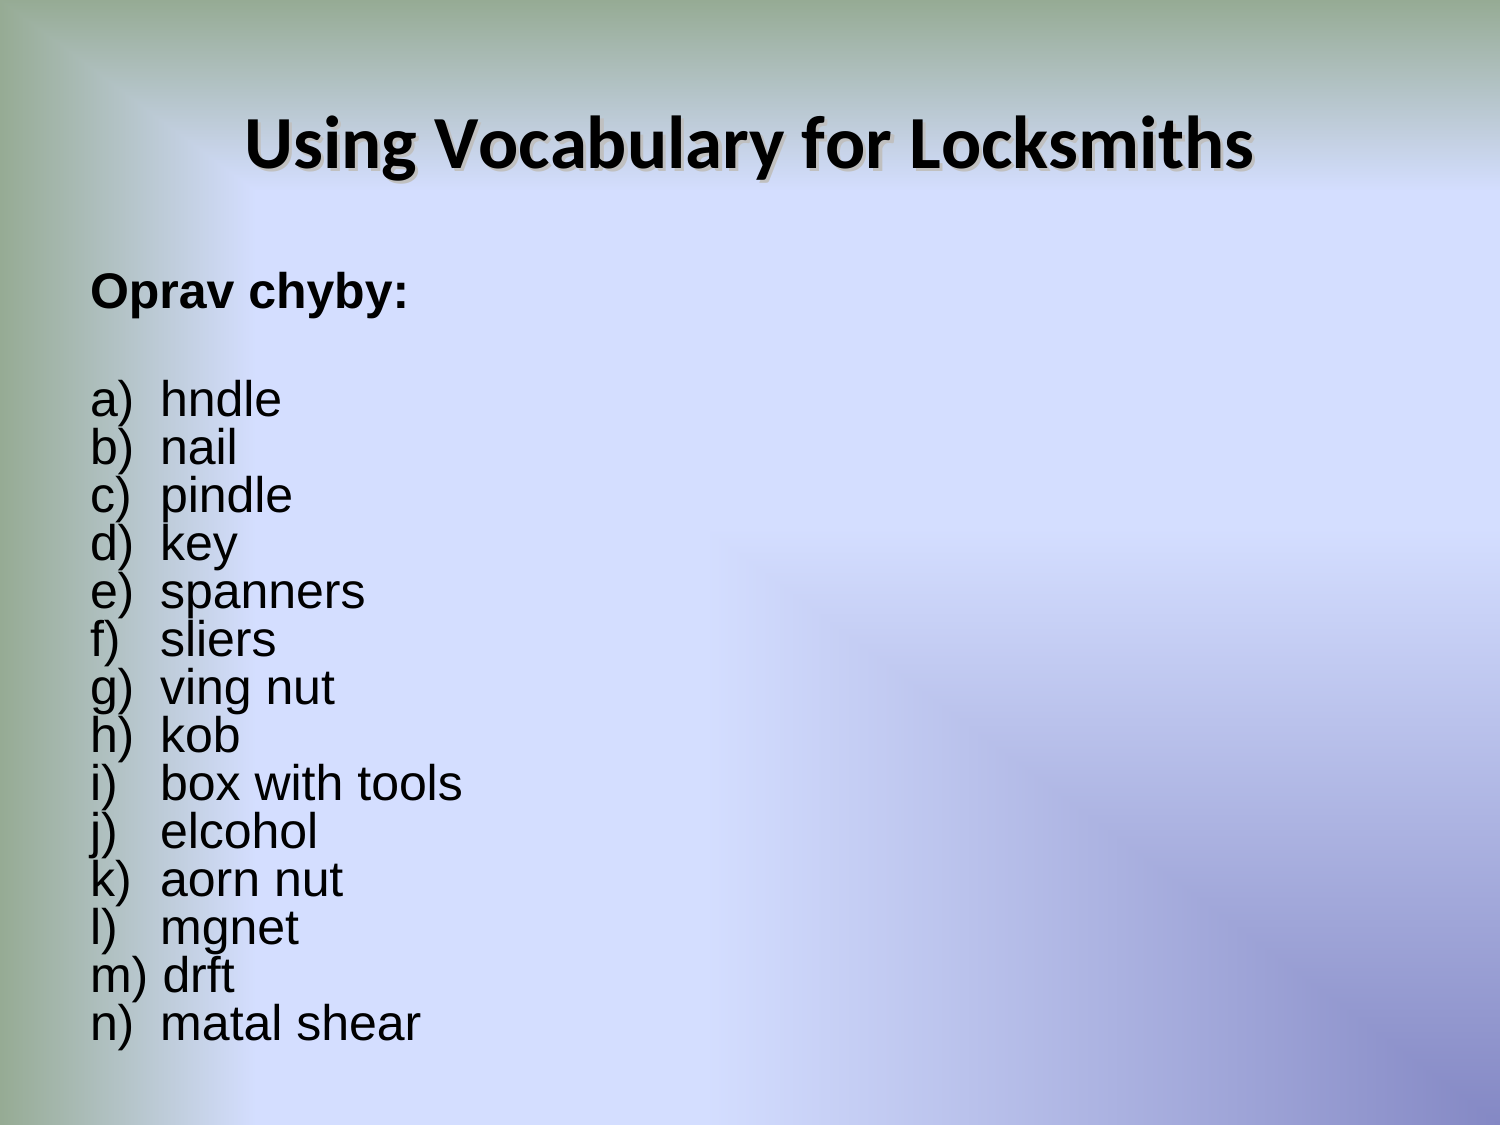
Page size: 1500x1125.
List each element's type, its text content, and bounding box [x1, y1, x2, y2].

picture [0, 0, 1500, 1125]
title Using Vocabulary for Locksmiths [75, 45, 1426, 233]
list Oprav chyby: hndle nail pindle key spanners sliers ving nut kob box with tools elcohol aorn nut mgnet drft matal shear [75, 262, 1426, 1118]
